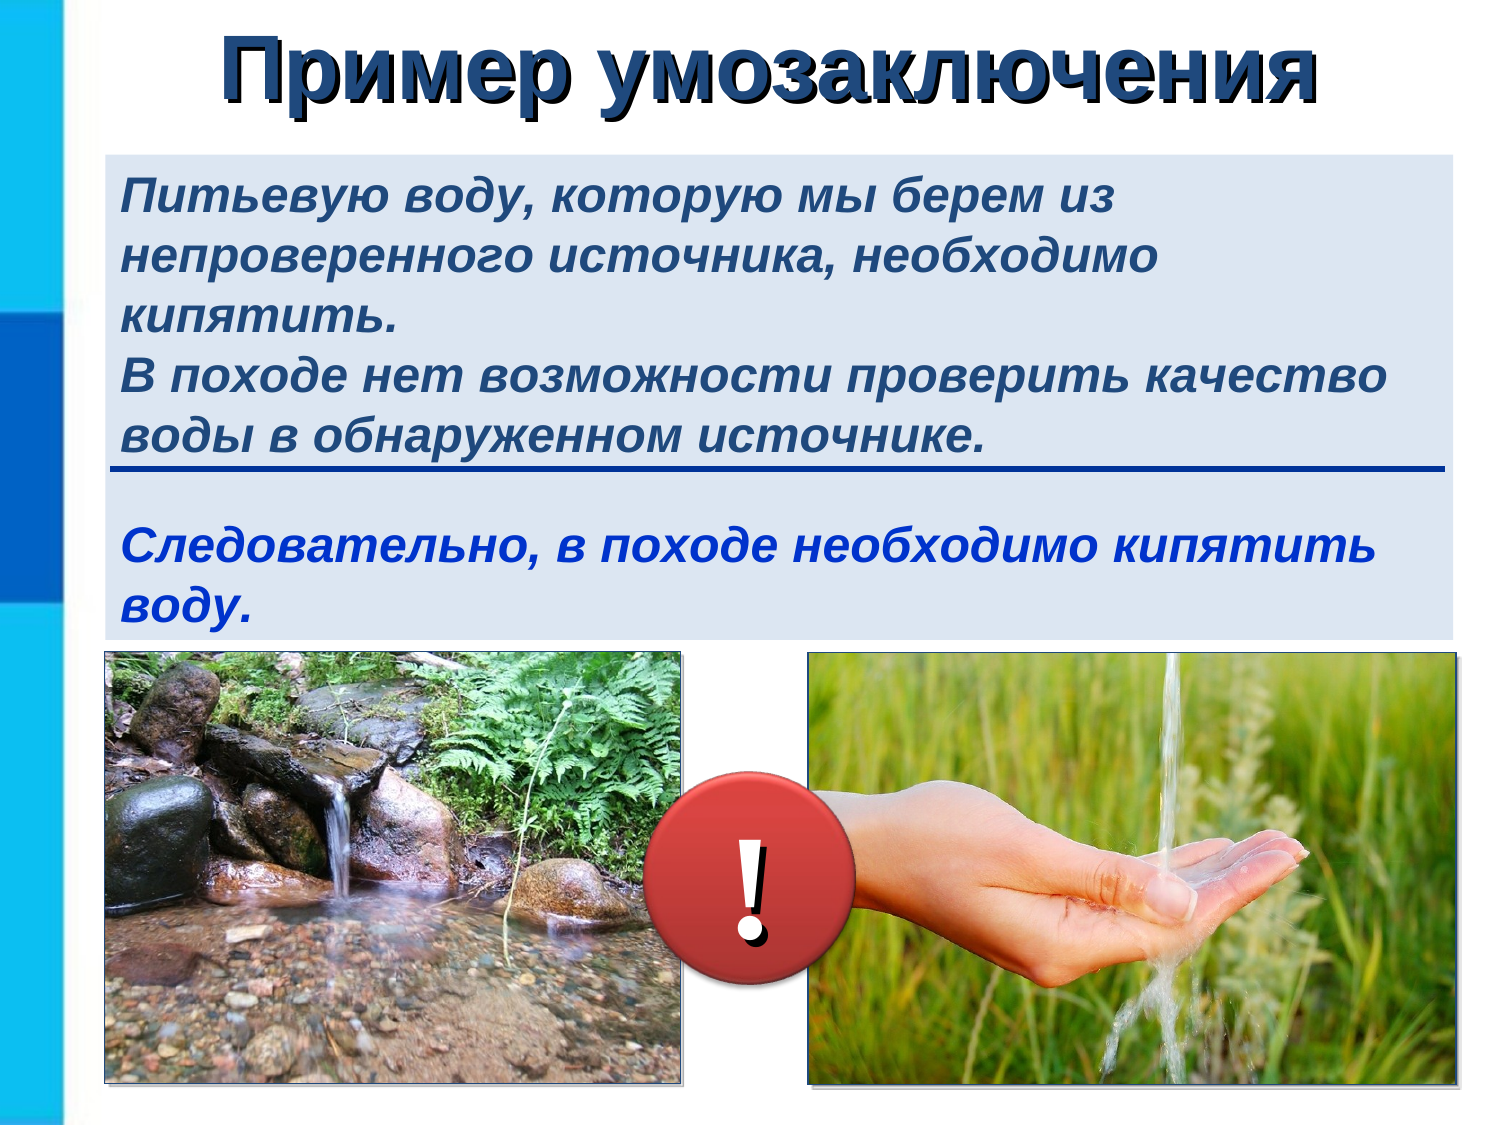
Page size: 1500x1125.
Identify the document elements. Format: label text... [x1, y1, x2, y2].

text_box Питьевую воду, которую мы берем из непроверенного источника, необходимо кипятить. В походе нет возможности проверить качество воды в обнаруженном источнике. Следовательно, в походе необходимо кипятить воду. [105, 154, 1454, 640]
picture [0, 126, 1500, 1125]
text_box Пример умозаключения [38, 0, 1500, 126]
text_box ! [675, 804, 825, 954]
